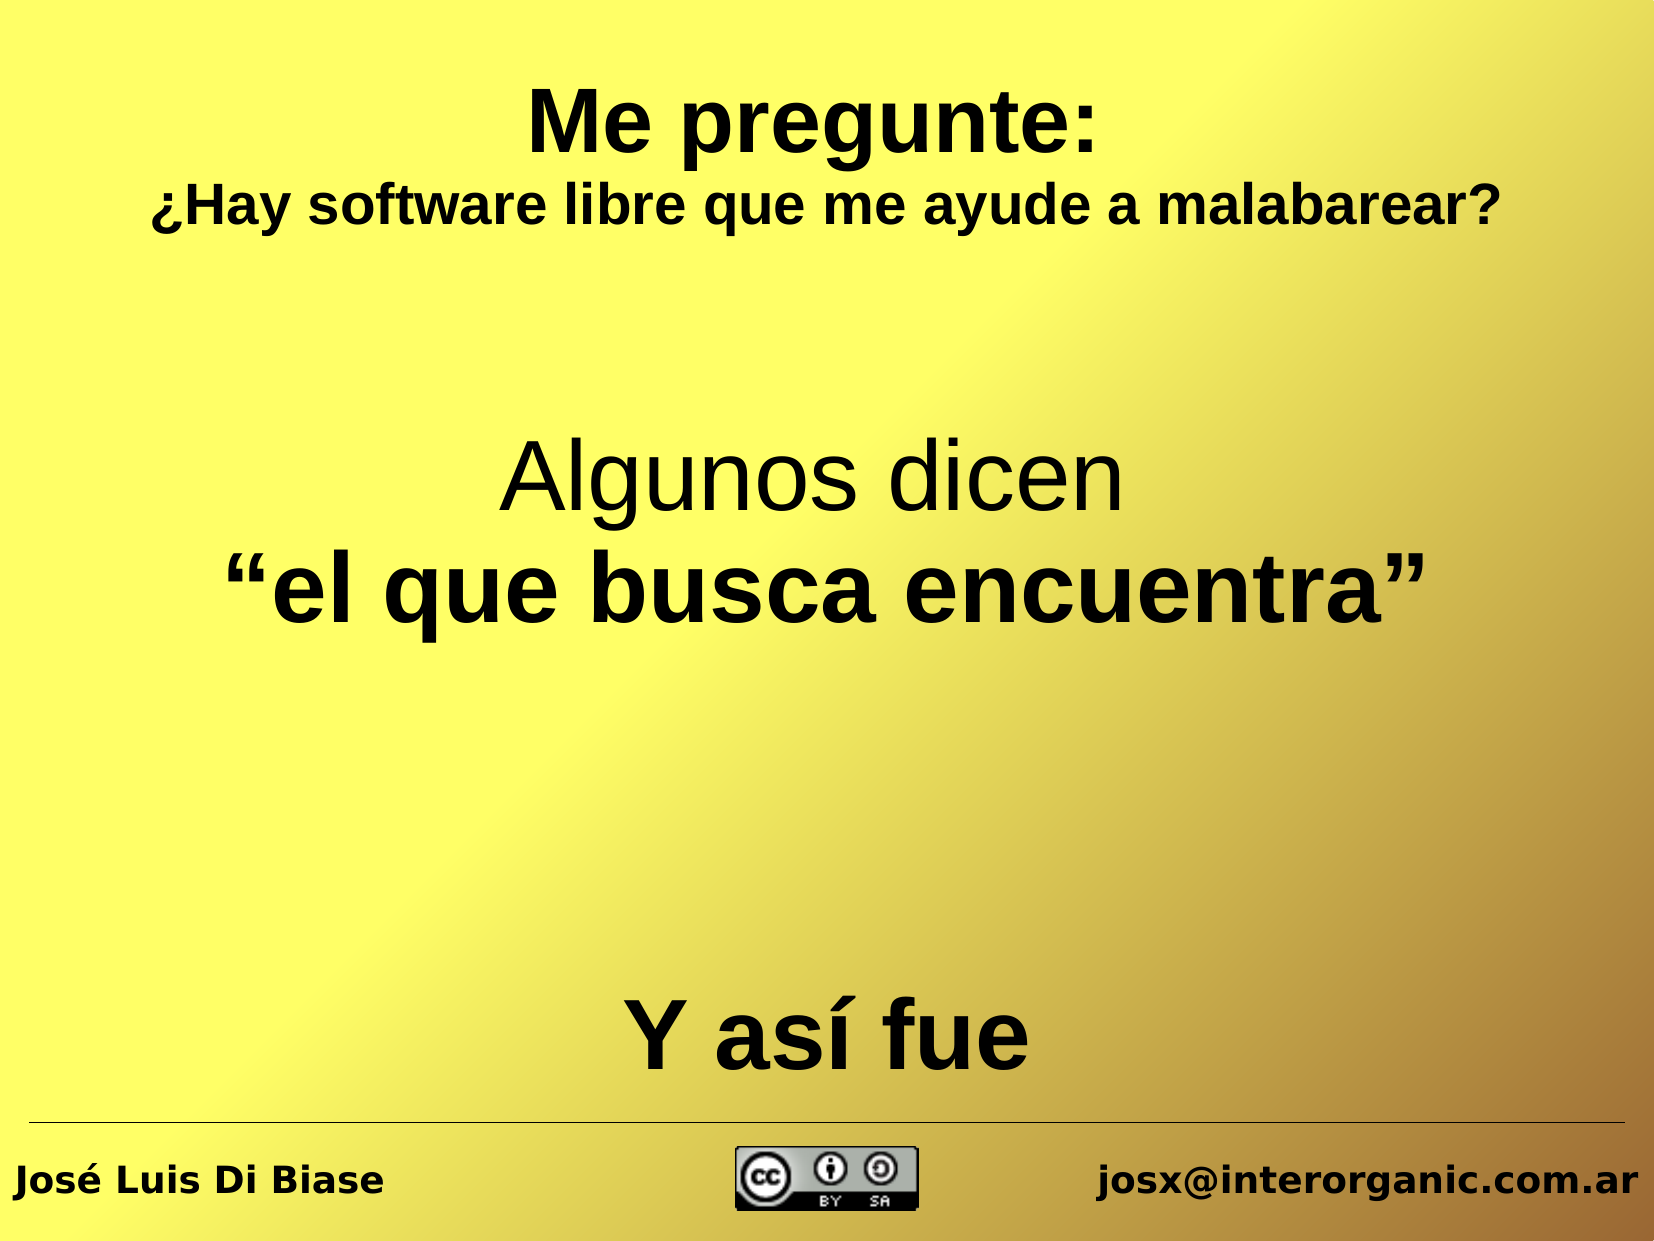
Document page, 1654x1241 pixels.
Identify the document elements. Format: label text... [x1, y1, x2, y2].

picture [735, 1203, 919, 1211]
text_box josx@interorganic.com.ar [1033, 1151, 1654, 1211]
text_box José Luis Di Biase [0, 1151, 414, 1211]
title Me pregunte: ¿Hay software libre que me ayude a malabarear? [82, 56, 1571, 196]
subtitle Algunos dicen “el que busca encuentra” Y así fue [82, 196, 1571, 1203]
